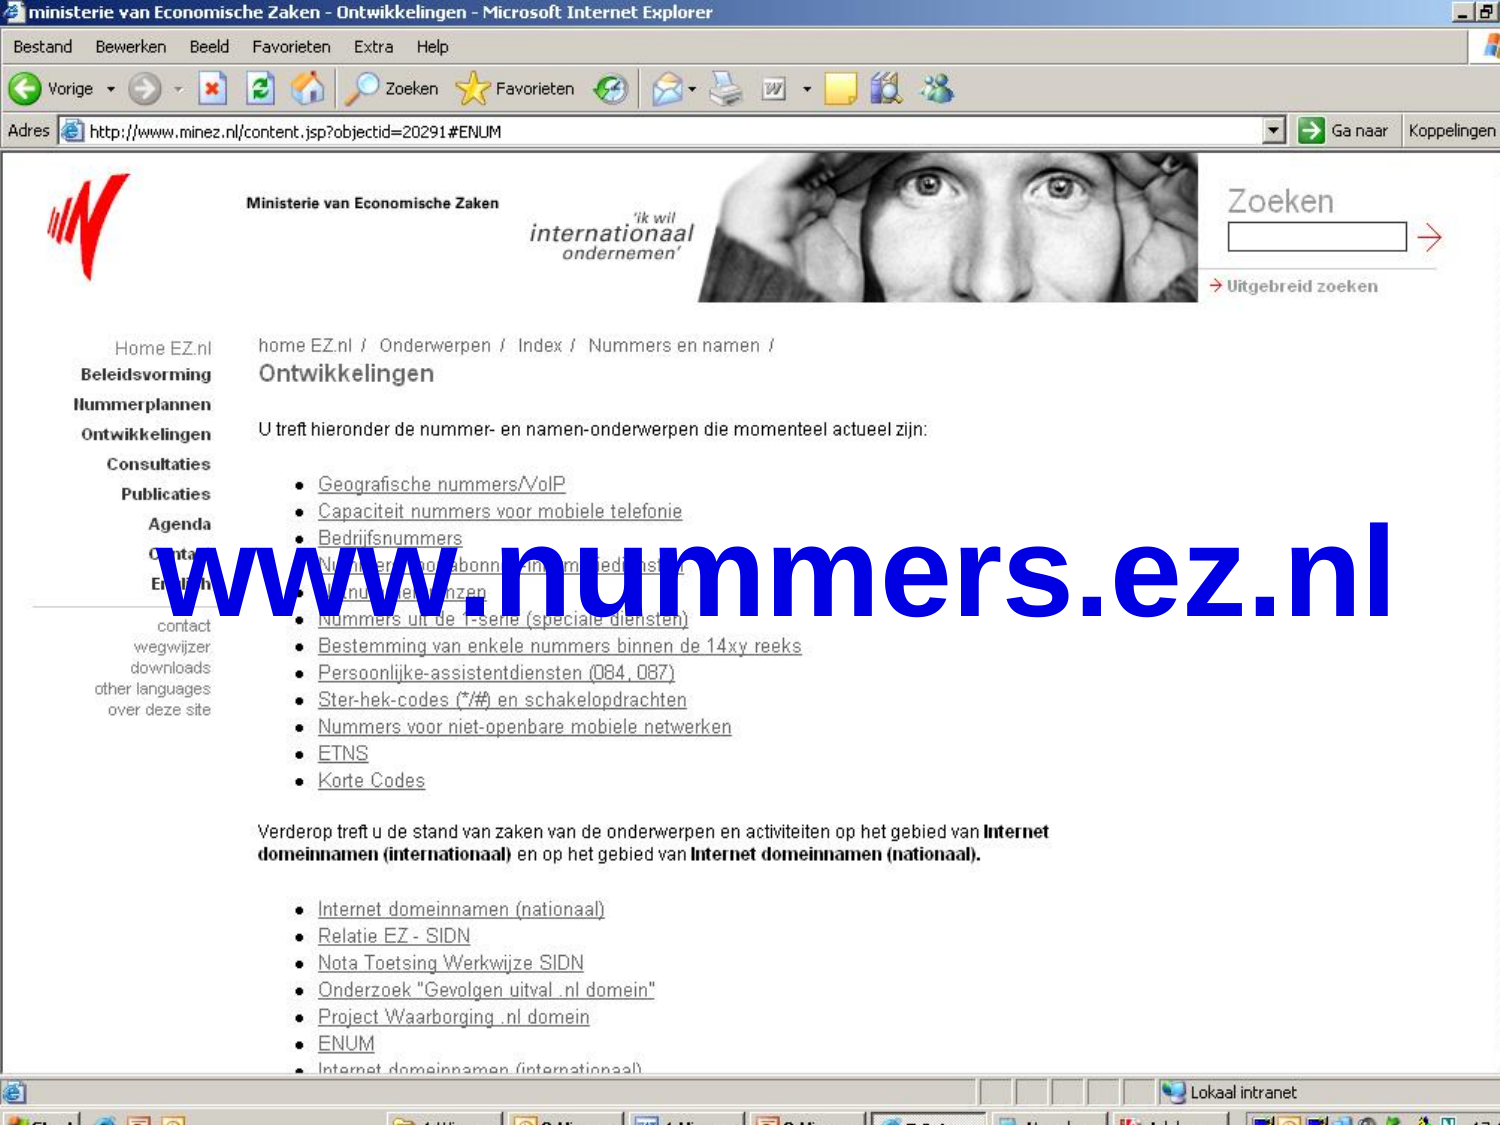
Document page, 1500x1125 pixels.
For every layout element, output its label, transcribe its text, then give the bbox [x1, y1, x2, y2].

text_box www.nummers.ez.nl [141, 491, 1415, 652]
picture [0, 0, 1500, 1125]
